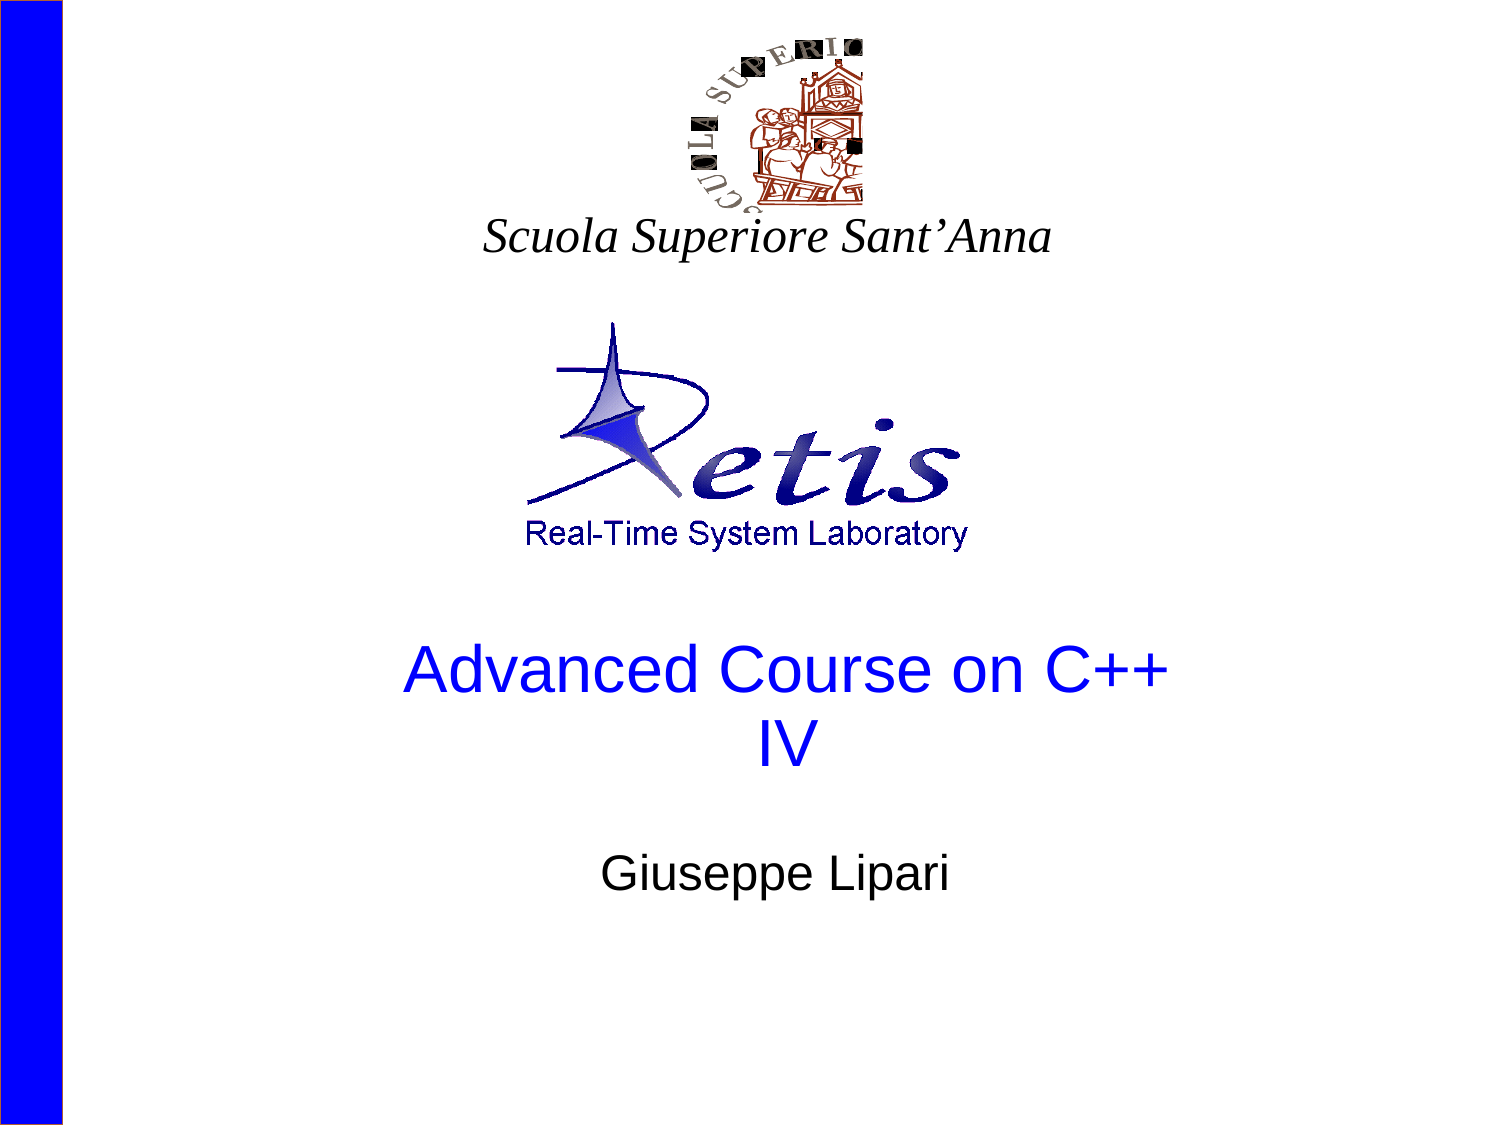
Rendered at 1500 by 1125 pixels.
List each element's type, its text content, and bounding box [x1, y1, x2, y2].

title Advanced Course on C++ IV [150, 599, 1426, 814]
picture [517, 320, 980, 557]
subtitle Giuseppe Lipari [249, 837, 1300, 938]
